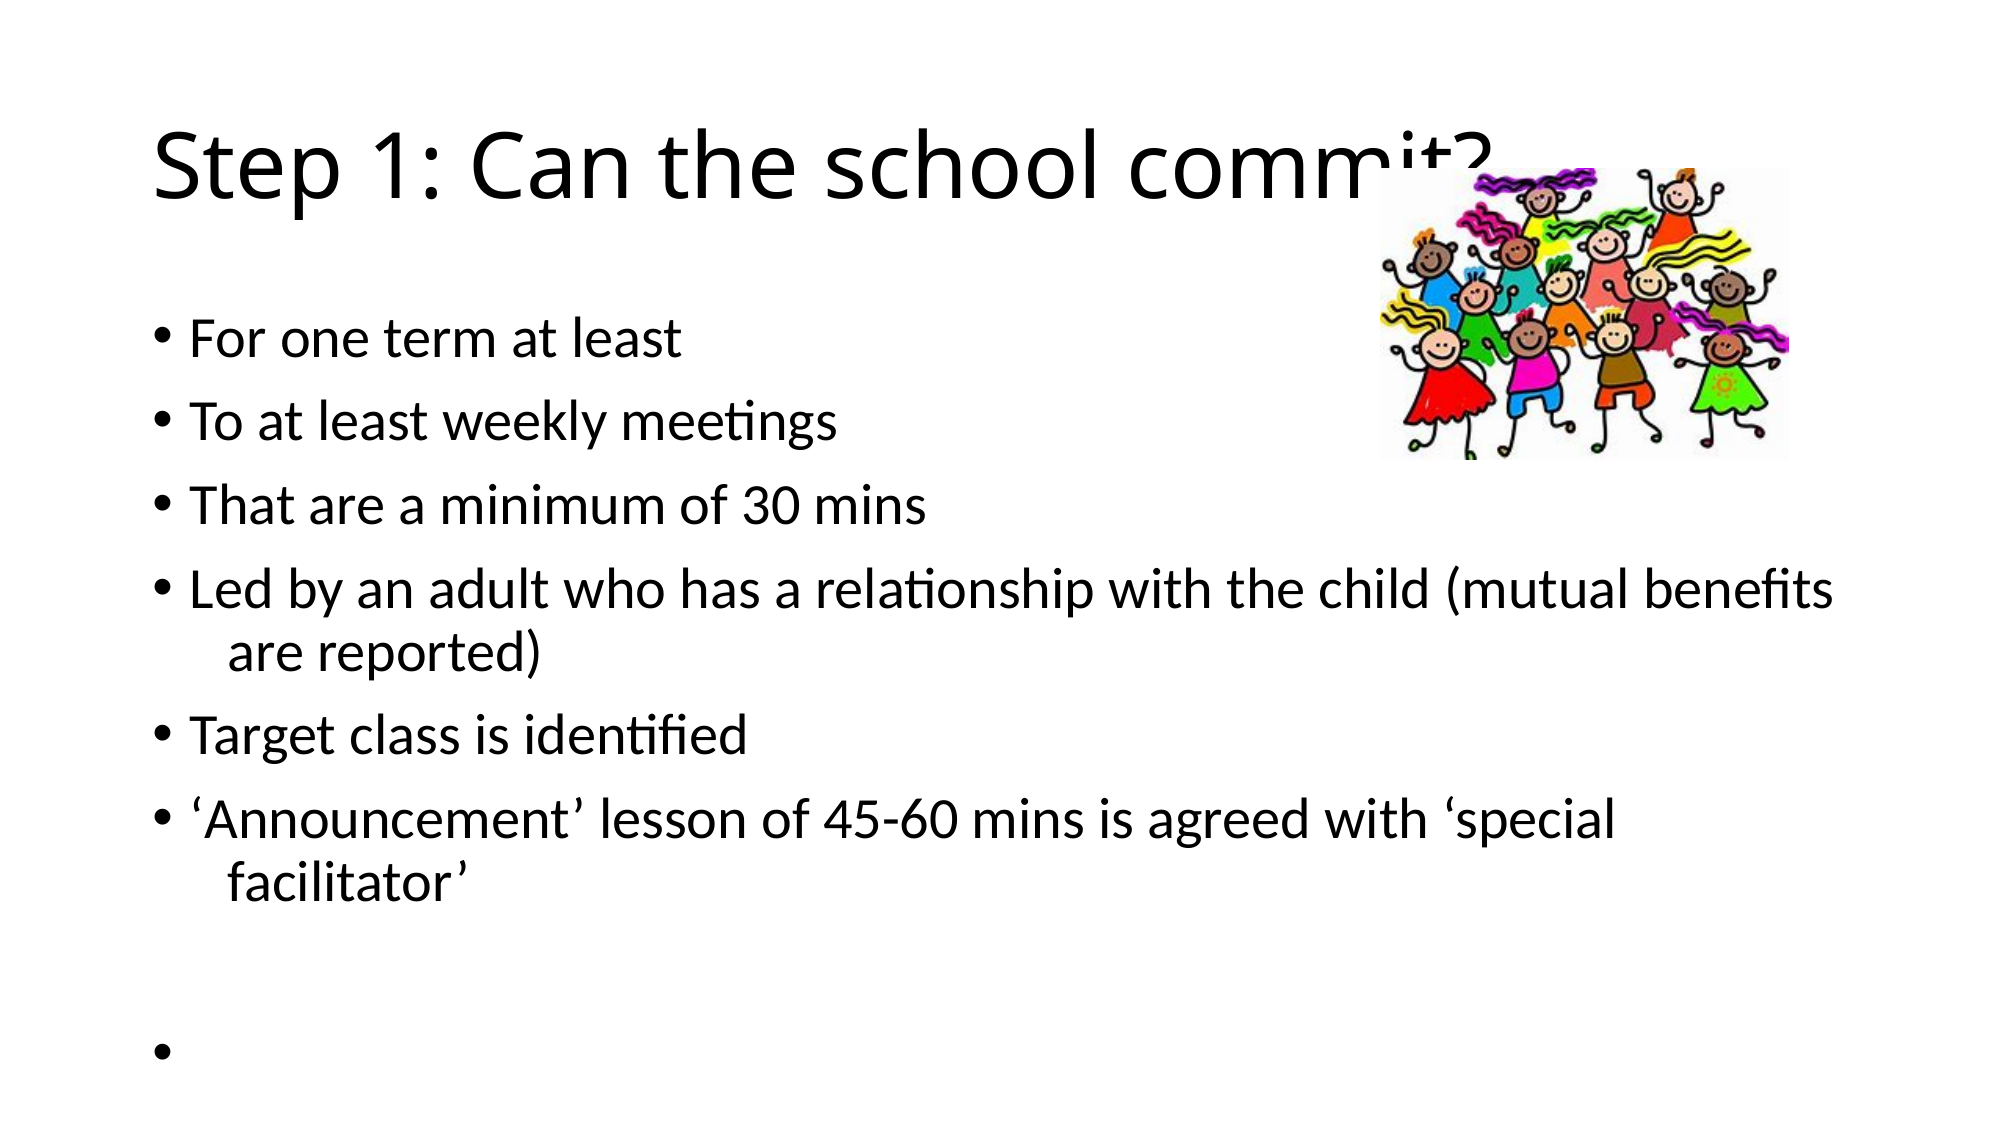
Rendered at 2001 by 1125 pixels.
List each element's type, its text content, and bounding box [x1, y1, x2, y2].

picture [1380, 168, 1789, 460]
title Step 1: Can the school commit? [137, 59, 1863, 278]
list For one term at least To at least weekly meetings That are a minimum of 30 mins Led by an adult who has a relationship with the child (mutual benefits are reported) Target class is identified ‘Announcement’ lesson of 45-60 mins is agreed with ‘special facilitator’ [137, 299, 1863, 1014]
